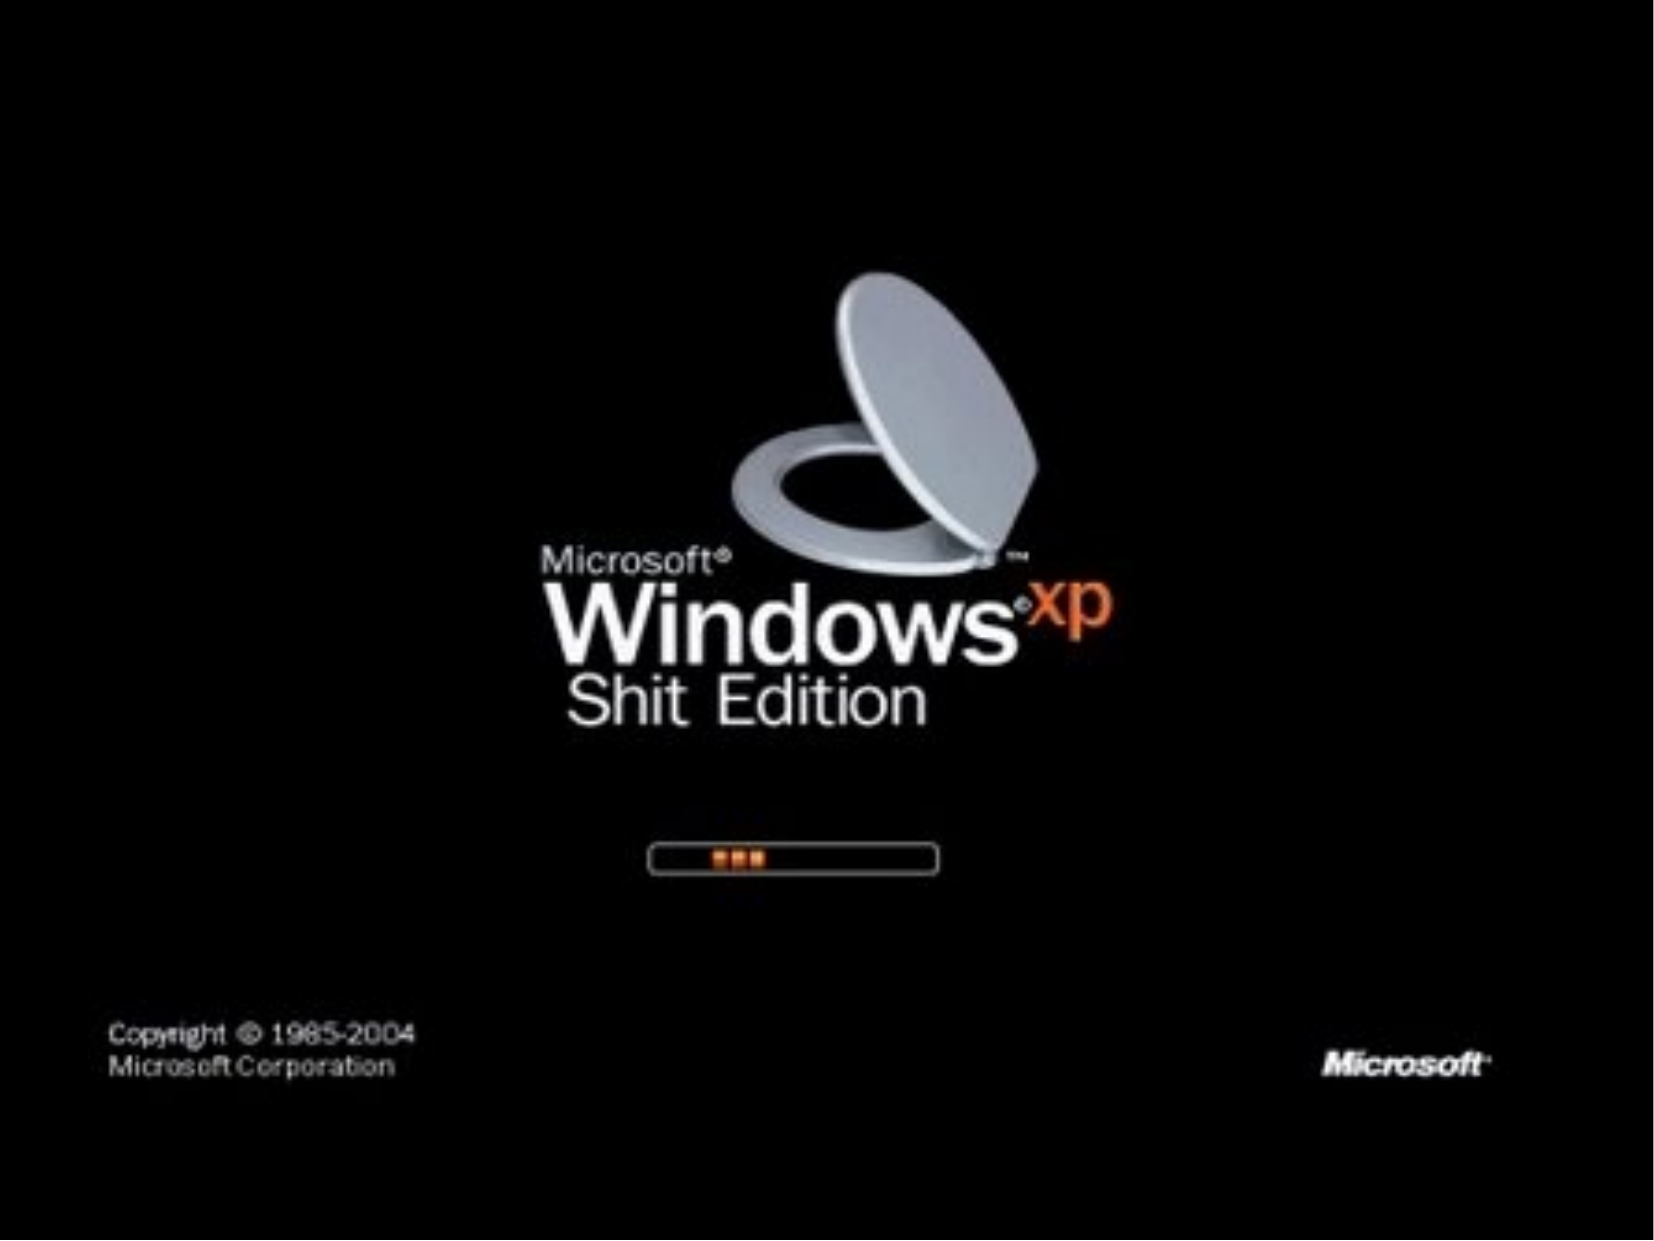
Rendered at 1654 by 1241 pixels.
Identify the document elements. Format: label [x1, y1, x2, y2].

picture [59, 88, 1541, 1123]
